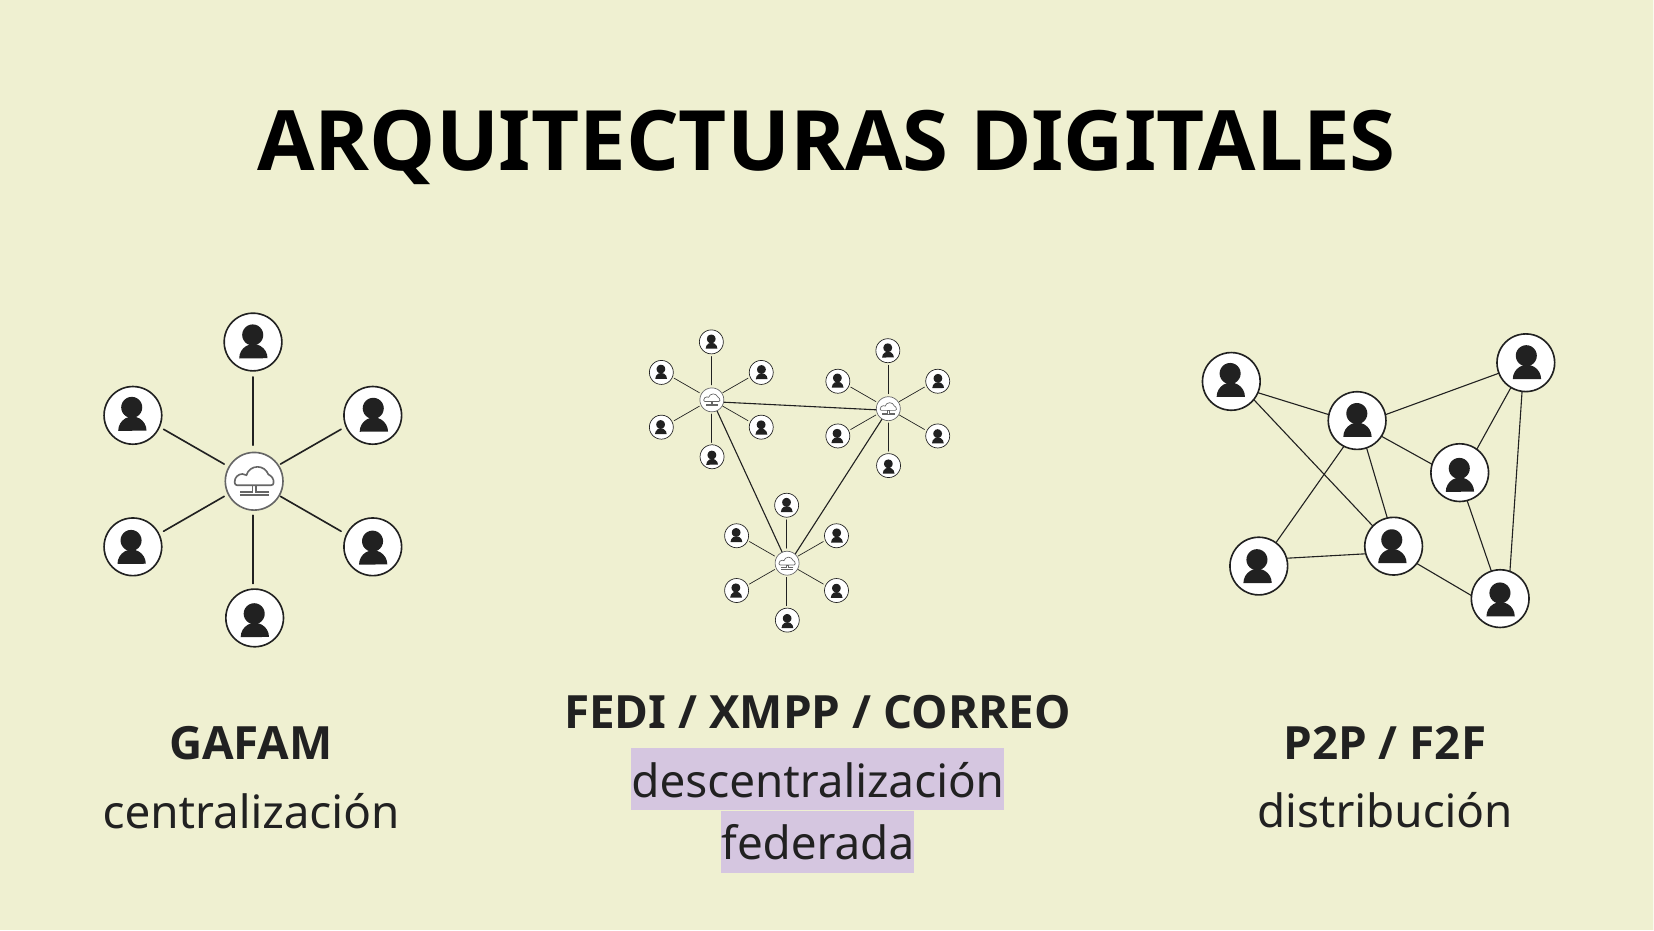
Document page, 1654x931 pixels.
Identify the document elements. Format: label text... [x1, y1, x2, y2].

picture [103, 312, 1556, 652]
text_box P2P / F2F distribución [1192, 724, 1577, 827]
text_box FEDI / XMPP / CORREO descentralización federada [537, 725, 1099, 828]
text_box GAFAM centralización [59, 725, 443, 828]
title Arquitecturas digitales [82, 60, 1571, 217]
